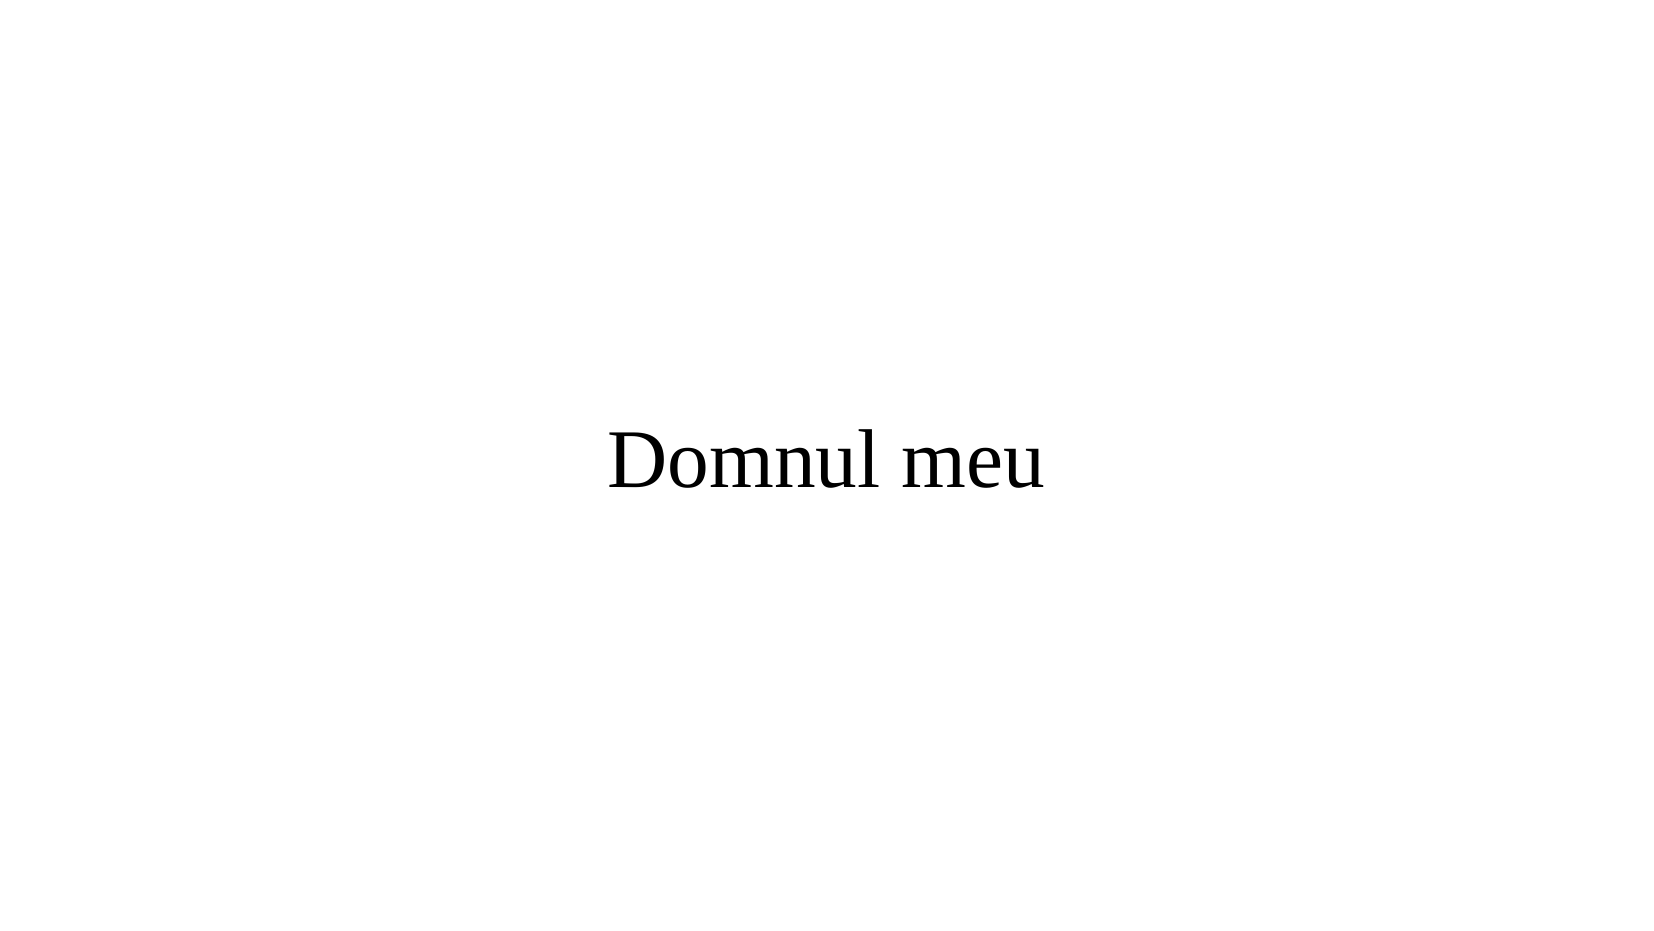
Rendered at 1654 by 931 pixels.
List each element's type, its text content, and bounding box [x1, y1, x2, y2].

subtitle Domnul meu [0, 396, 1654, 505]
